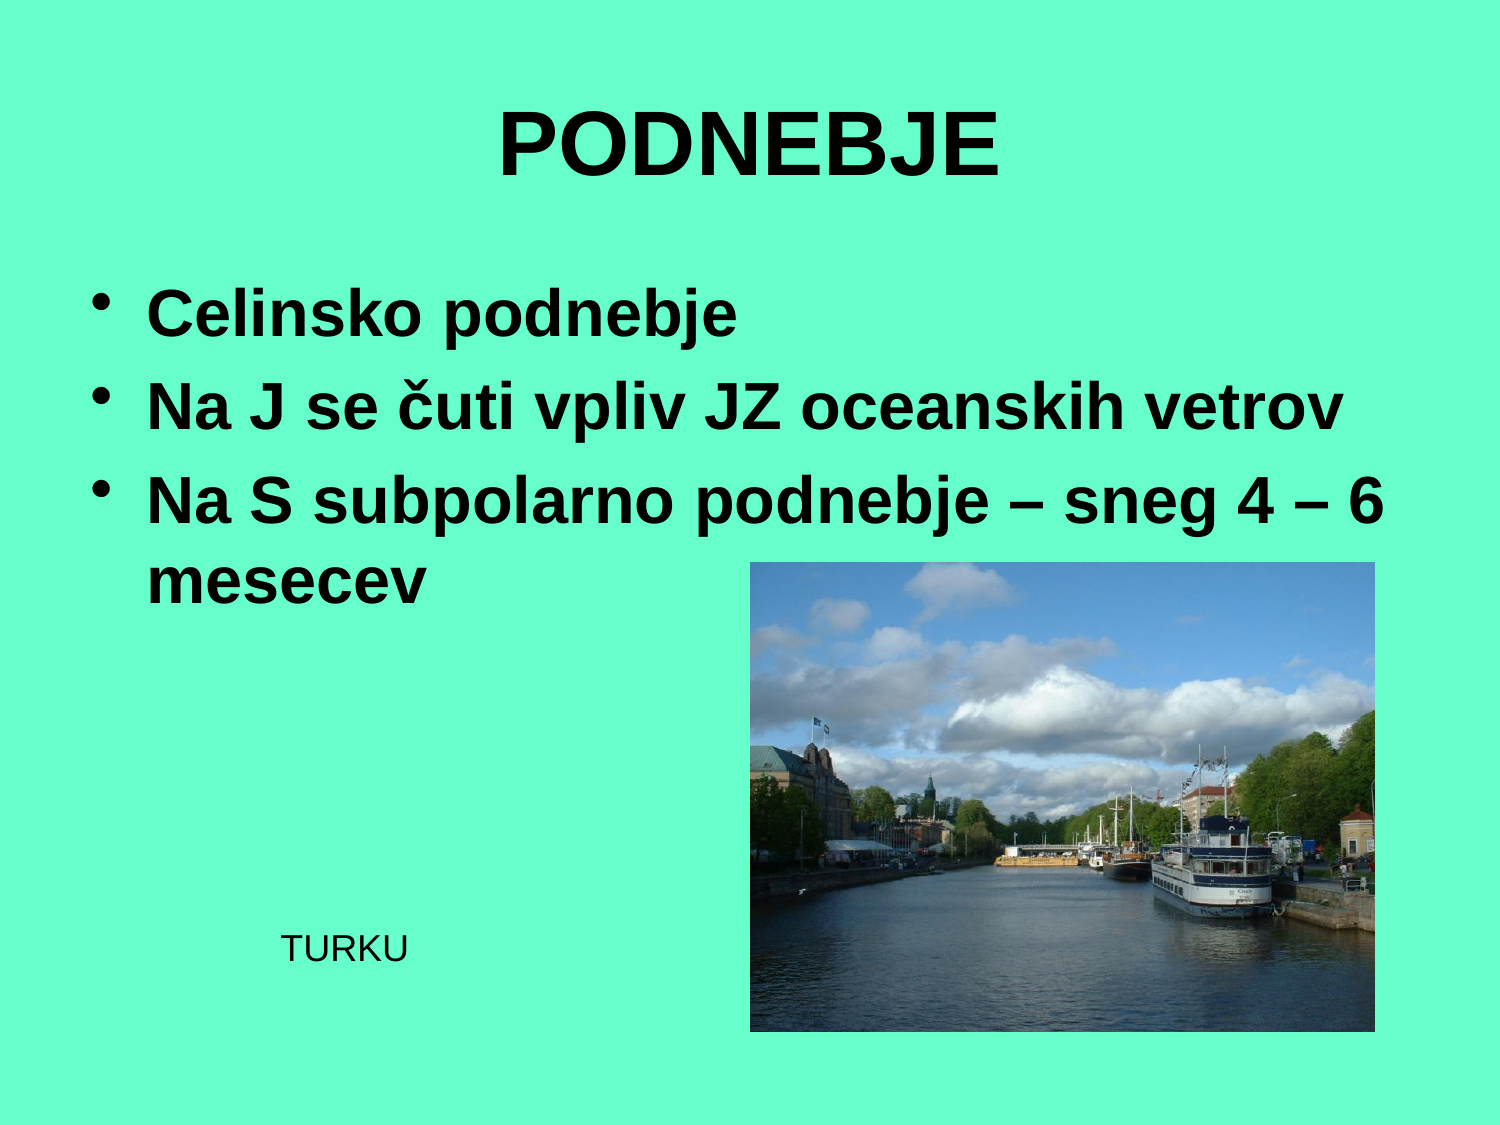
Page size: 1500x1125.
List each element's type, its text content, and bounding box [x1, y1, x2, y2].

text_box TURKU [265, 916, 632, 977]
list Celinsko podnebje Na J se čuti vpliv JZ oceanskih vetrov Na S subpolarno podnebje – sneg 4 – 6 mesecev [75, 262, 1425, 1005]
title PODNEBJE [75, 45, 1425, 233]
picture [750, 562, 1375, 1032]
